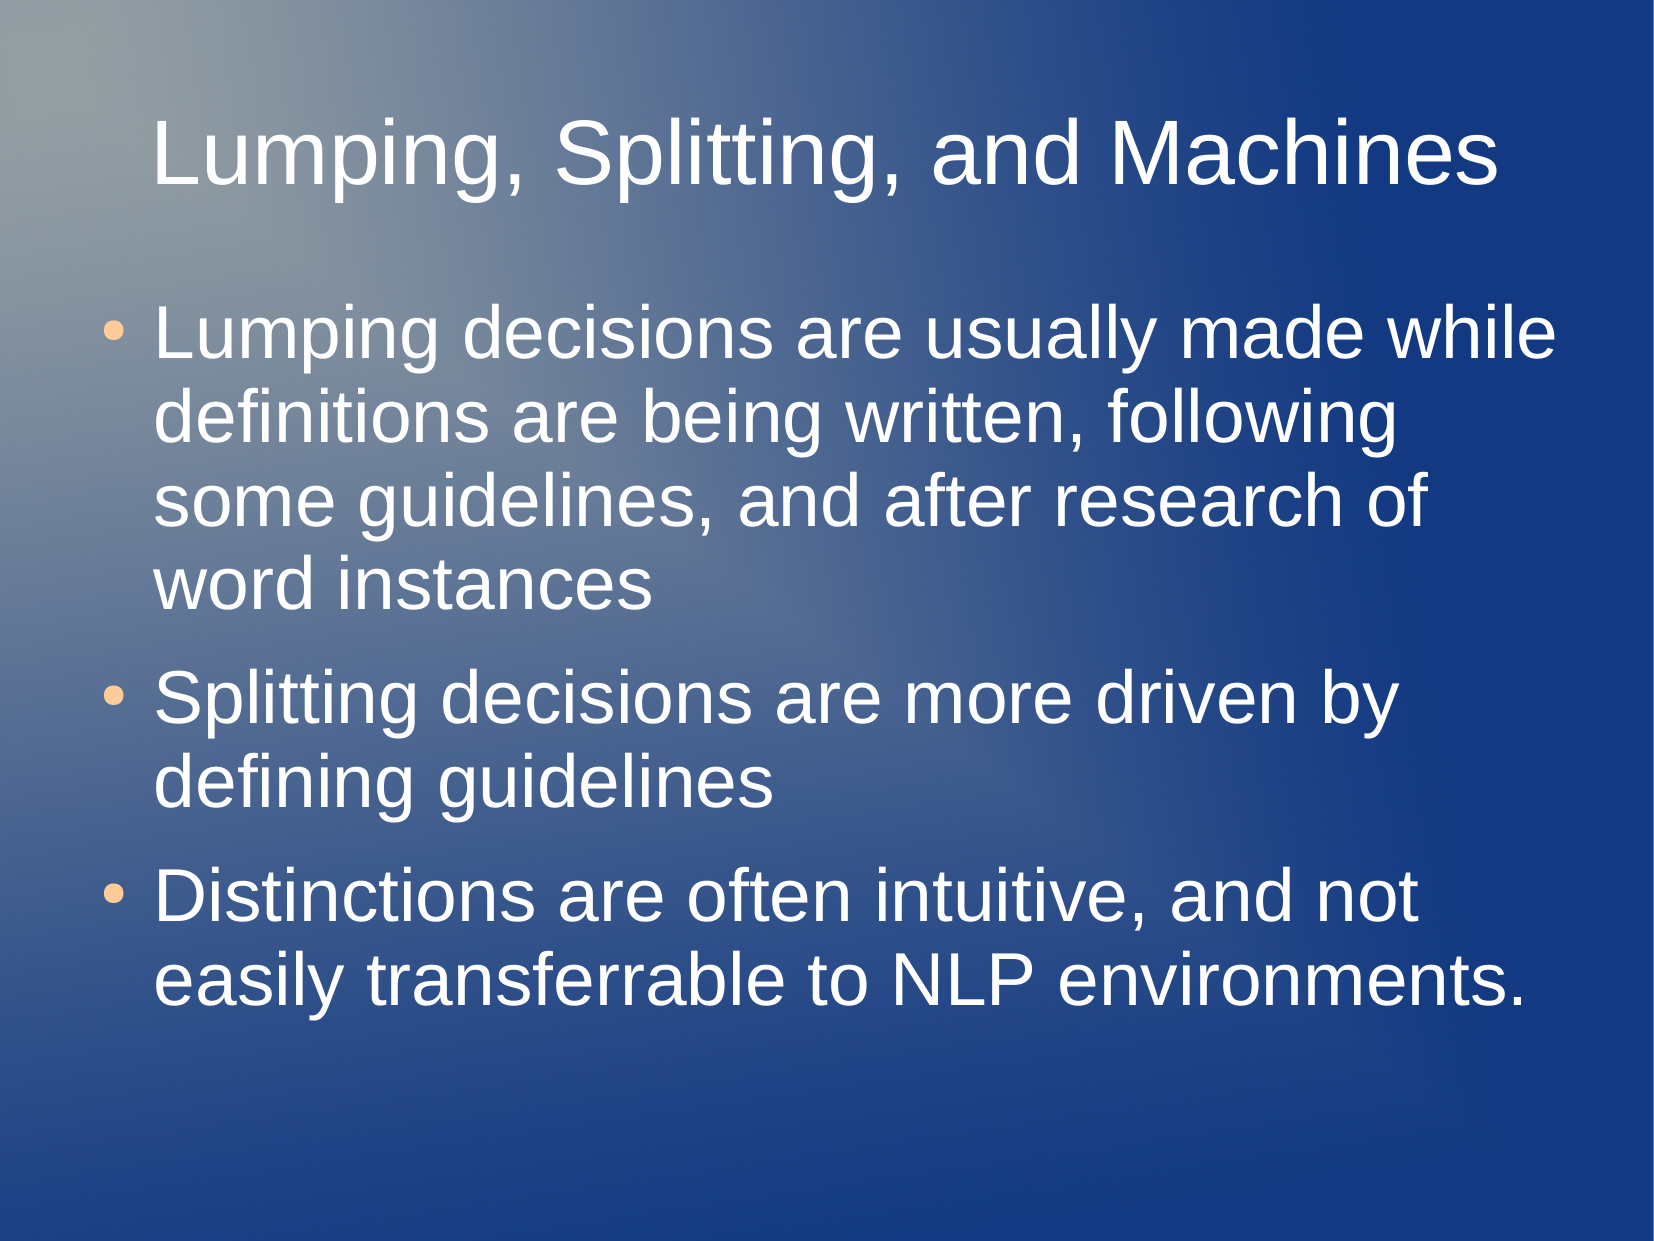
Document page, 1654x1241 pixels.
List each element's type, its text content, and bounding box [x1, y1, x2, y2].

picture [0, 0, 1654, 1241]
list Lumping decisions are usually made while definitions are being written, following some guidelines, and after research of word instances Splitting decisions are more driven by defining guidelines Distinctions are often intuitive, and not easily transferrable to NLP environments. [82, 290, 1571, 1109]
title Lumping, Splitting, and Machines [82, 49, 1571, 257]
